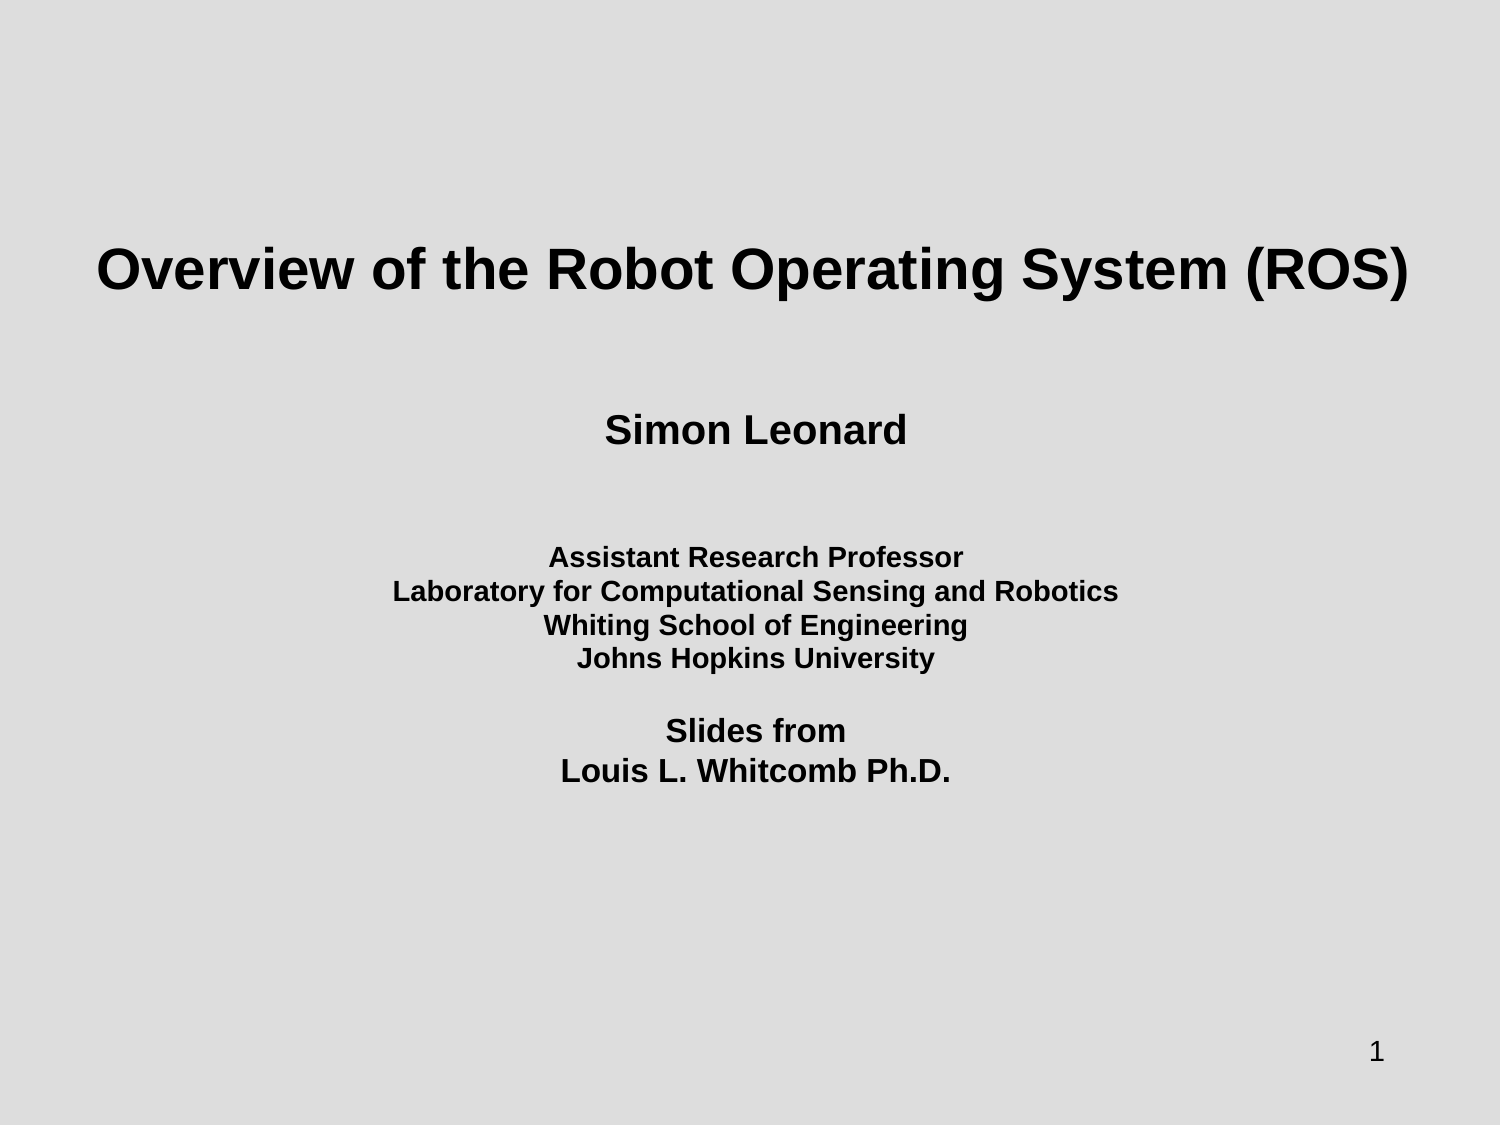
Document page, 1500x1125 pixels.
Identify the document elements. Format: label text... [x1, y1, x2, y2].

subtitle Simon Leonard Assistant Research Professor Laboratory for Computational Sensing and Robotics Whiting School of Engineering Johns Hopkins University Slides from Louis L. Whitcomb Ph.D. [125, 404, 1388, 918]
title Overview of the Robot Operating System (ROS) [75, 164, 1433, 368]
